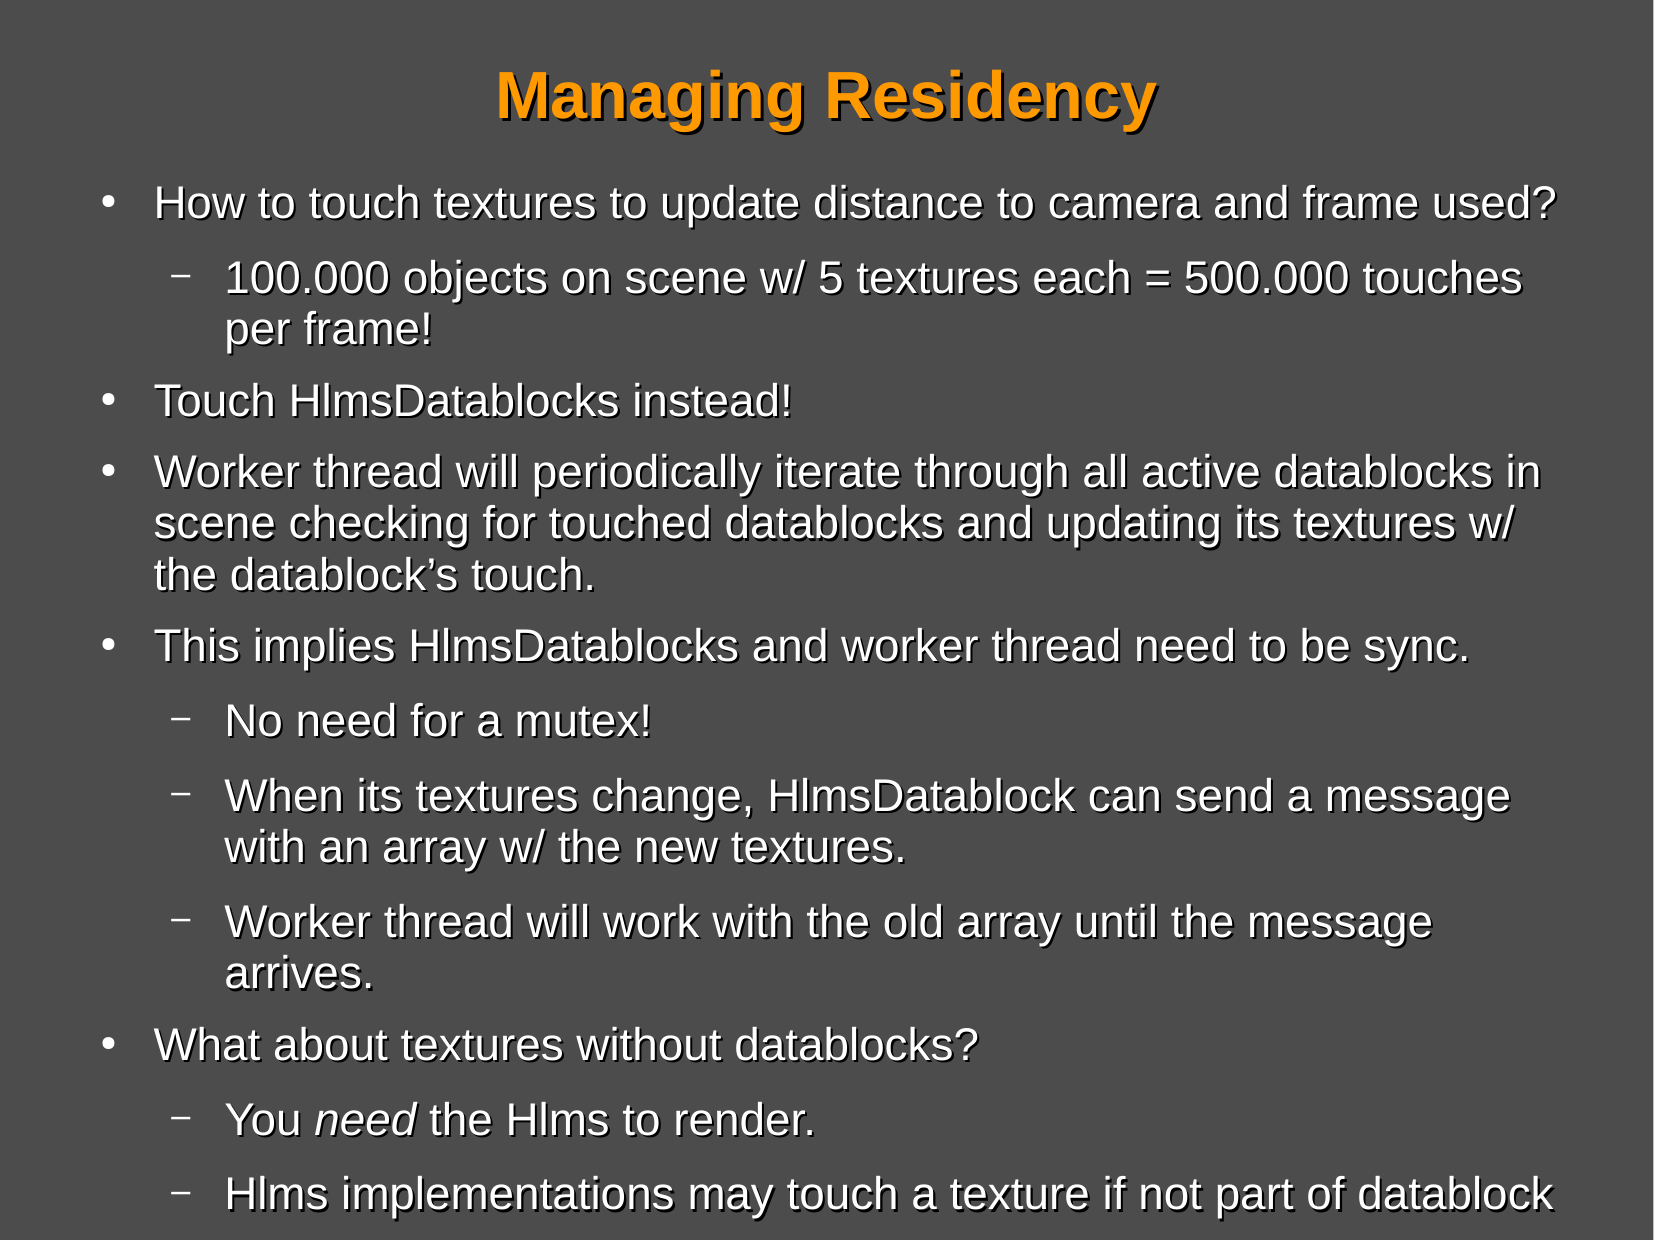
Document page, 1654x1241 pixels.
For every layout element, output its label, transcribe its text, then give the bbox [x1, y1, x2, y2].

list How to touch textures to update distance to camera and frame used? 100.000 objects on scene w/ 5 textures each = 500.000 touches per frame! Touch HlmsDatablocks instead! Worker thread will periodically iterate through all active datablocks in scene checking for touched datablocks and updating its textures w/ the datablock’s touch. This implies HlmsDatablocks and worker thread need to be sync. No need for a mutex! When its textures change, HlmsDatablock can send a message with an array w/ the new textures. Worker thread will work with the old array until the message arrives. What about textures without datablocks? You need the Hlms to render. Hlms implementations may touch a texture if not part of datablock [82, 177, 1571, 1241]
title Managing Residency [82, 44, 1571, 147]
